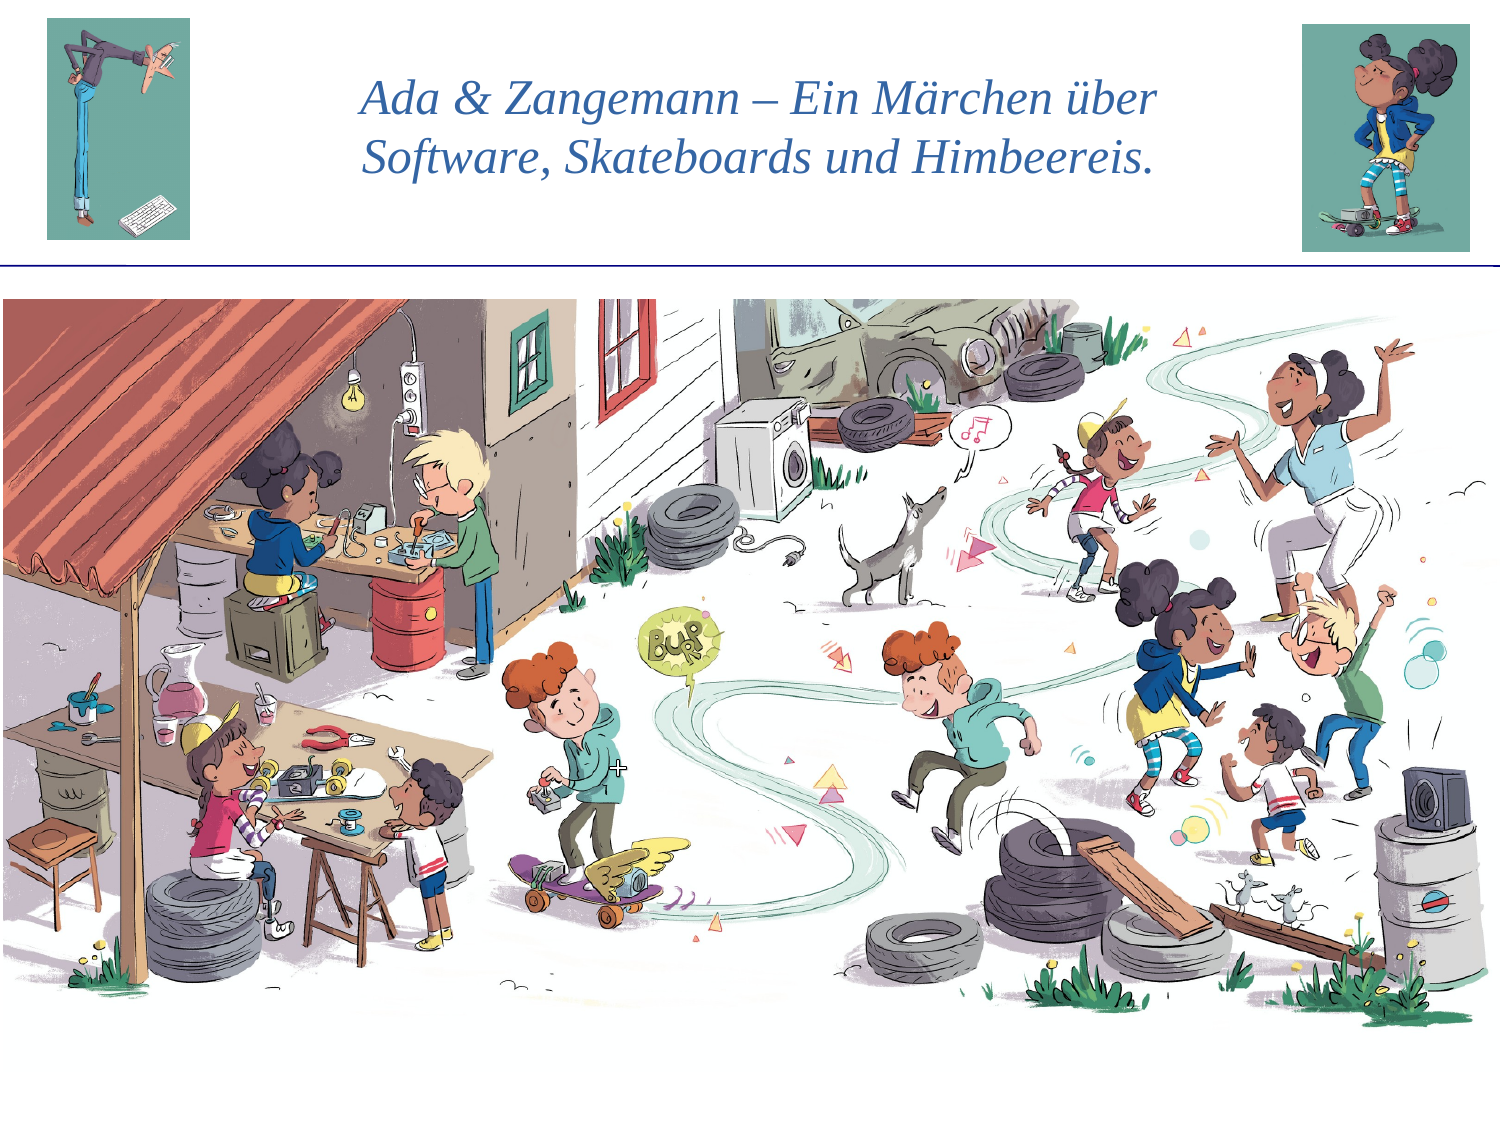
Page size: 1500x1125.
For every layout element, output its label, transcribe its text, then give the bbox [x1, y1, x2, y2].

picture [3, 299, 1500, 1125]
picture [47, 18, 190, 240]
picture [1302, 24, 1470, 252]
text_box Ada & Zangemann – Ein Märchen über Software, Skateboards und Himbeereis. [274, 59, 1244, 194]
